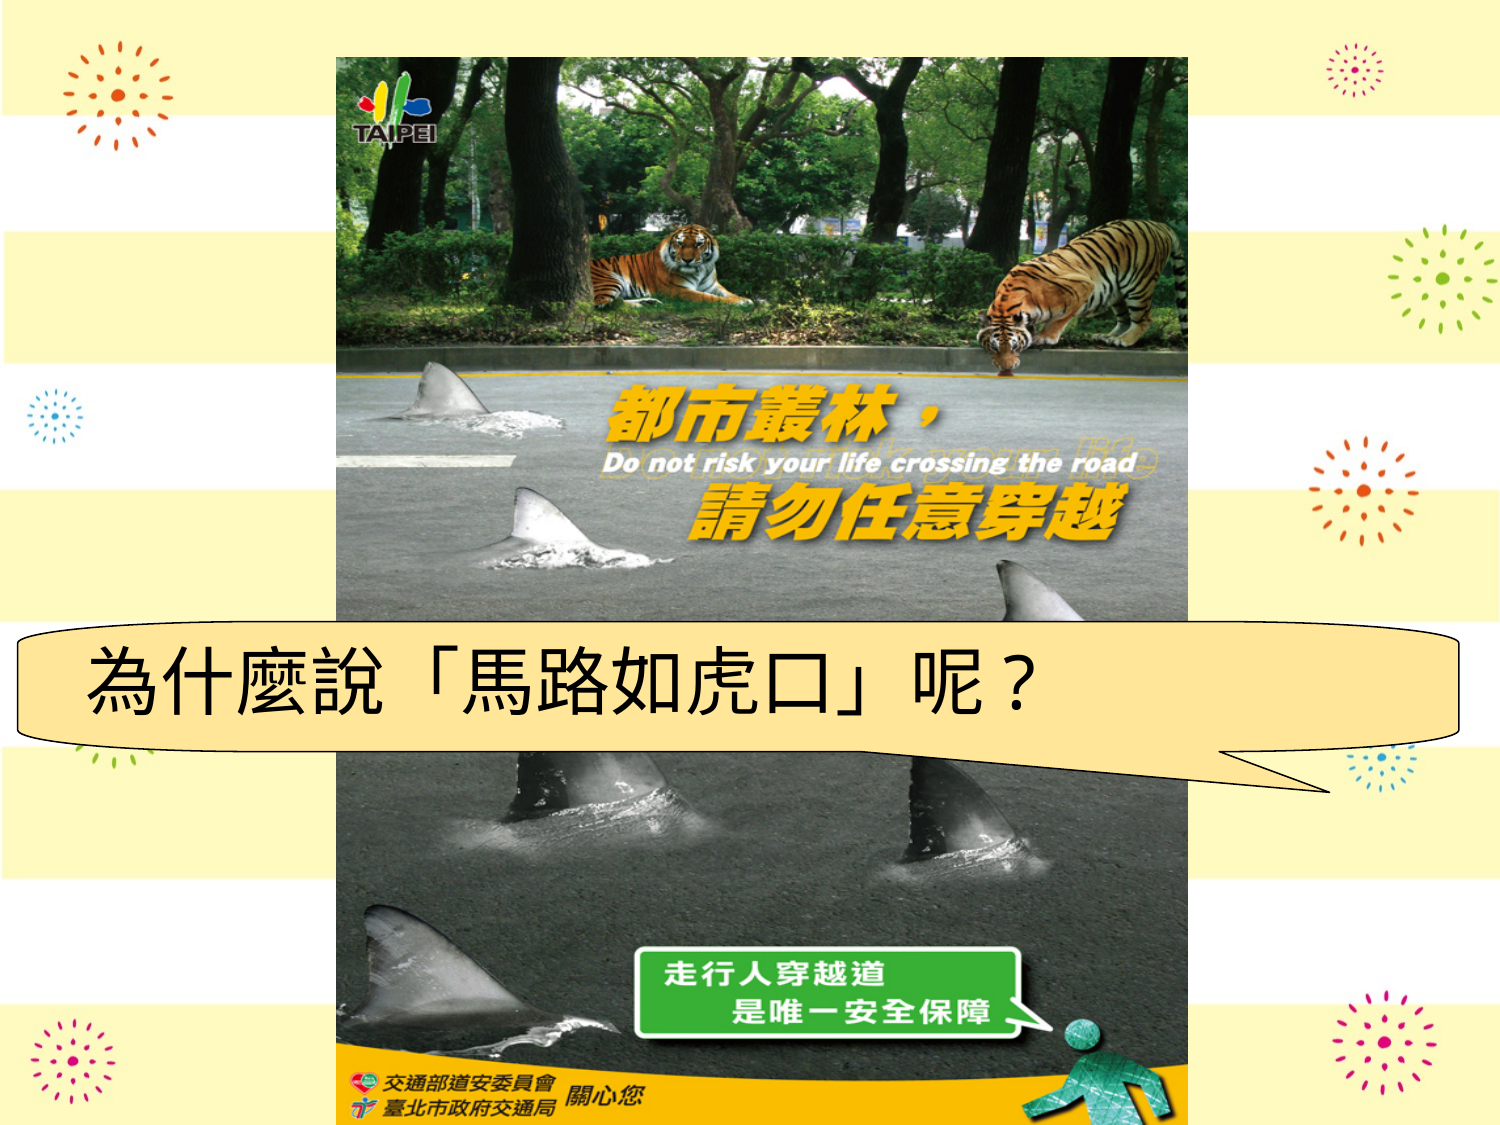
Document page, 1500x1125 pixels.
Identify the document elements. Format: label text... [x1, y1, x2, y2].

picture [0, 0, 1500, 1125]
text_box 為什麼說「馬路如虎口」呢? [17, 621, 1459, 793]
